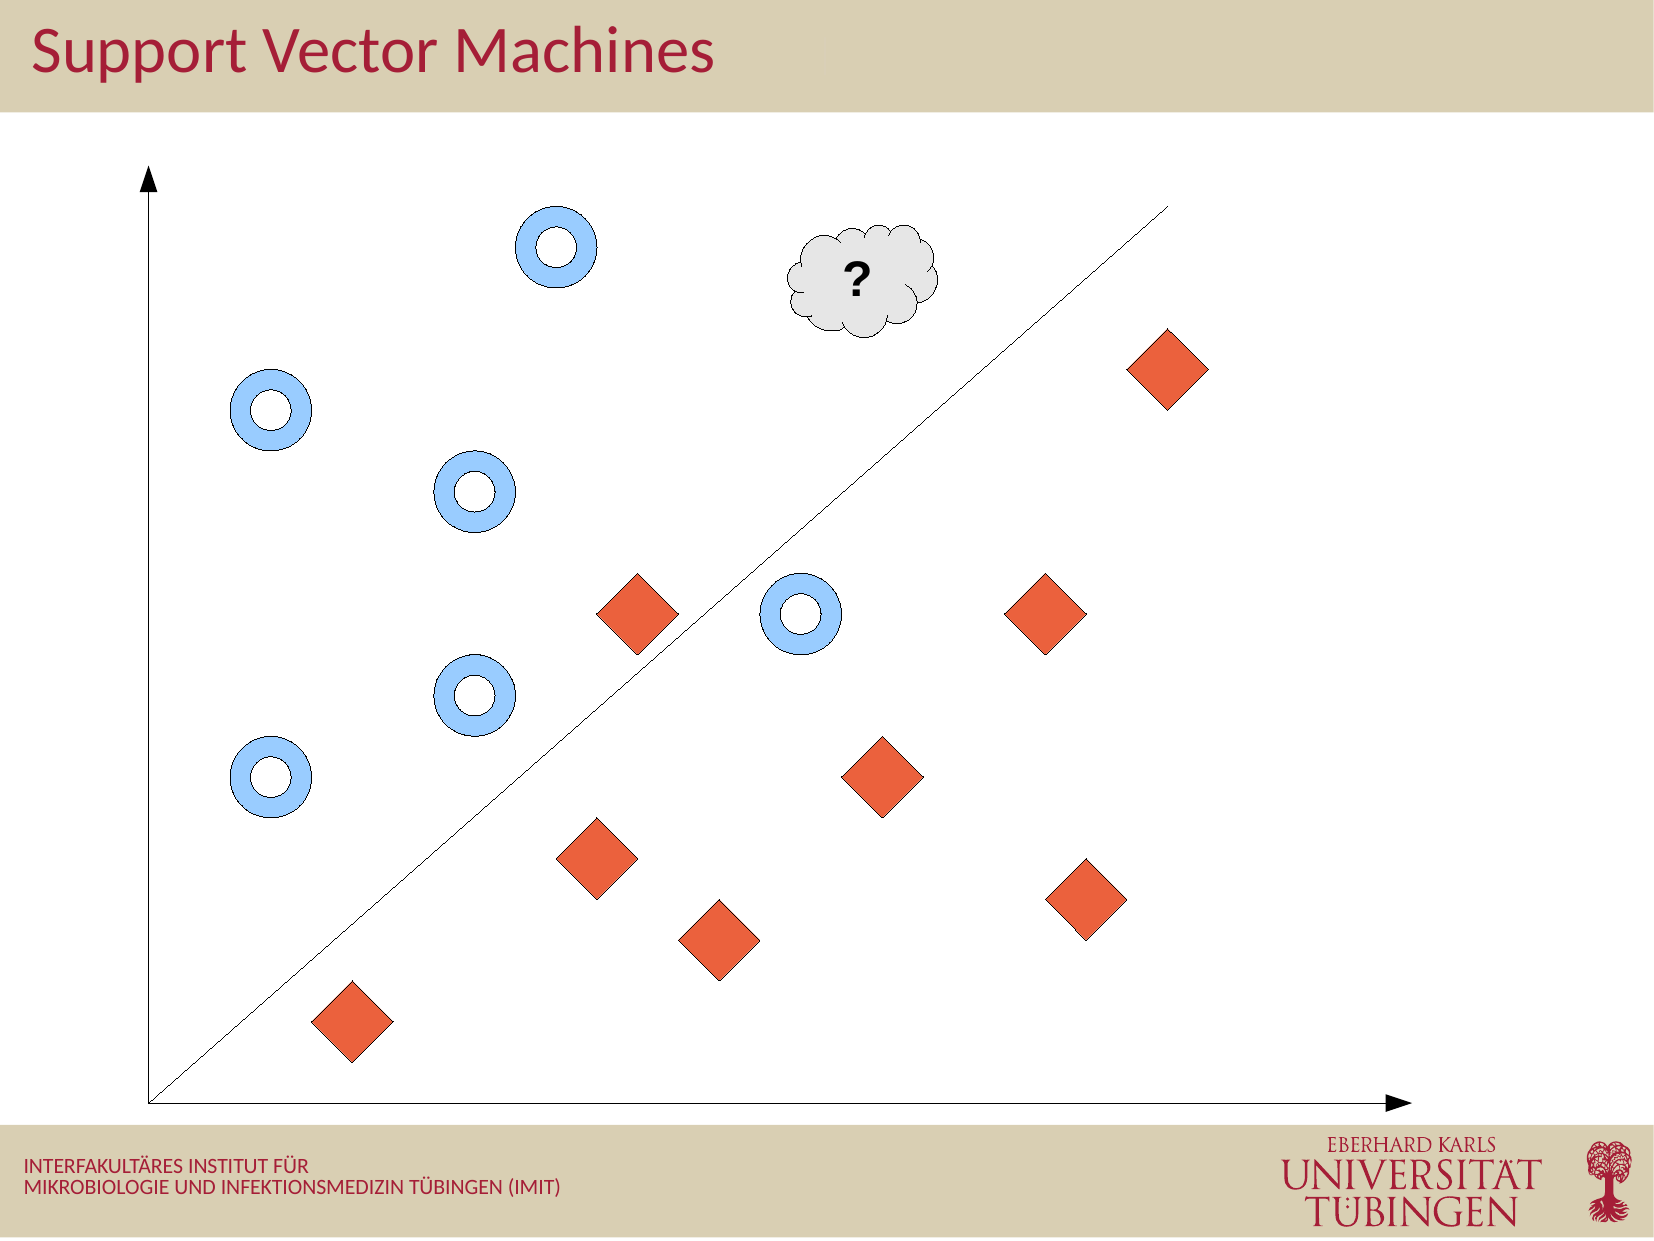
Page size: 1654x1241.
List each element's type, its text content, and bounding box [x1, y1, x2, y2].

text_box [596, 573, 679, 655]
text_box [678, 899, 760, 981]
text_box ? [787, 225, 938, 338]
text_box [230, 736, 312, 818]
text_box [515, 206, 598, 288]
text_box [311, 980, 394, 1063]
text_box [841, 736, 924, 818]
text_box [1126, 328, 1209, 411]
text_box [433, 654, 516, 737]
text_box [556, 817, 638, 900]
text_box [1045, 858, 1127, 941]
title Support Vector Machines [31, 0, 1374, 113]
text_box [230, 369, 312, 451]
text_box [1004, 573, 1087, 655]
text_box [433, 450, 516, 533]
text_box [759, 573, 842, 655]
